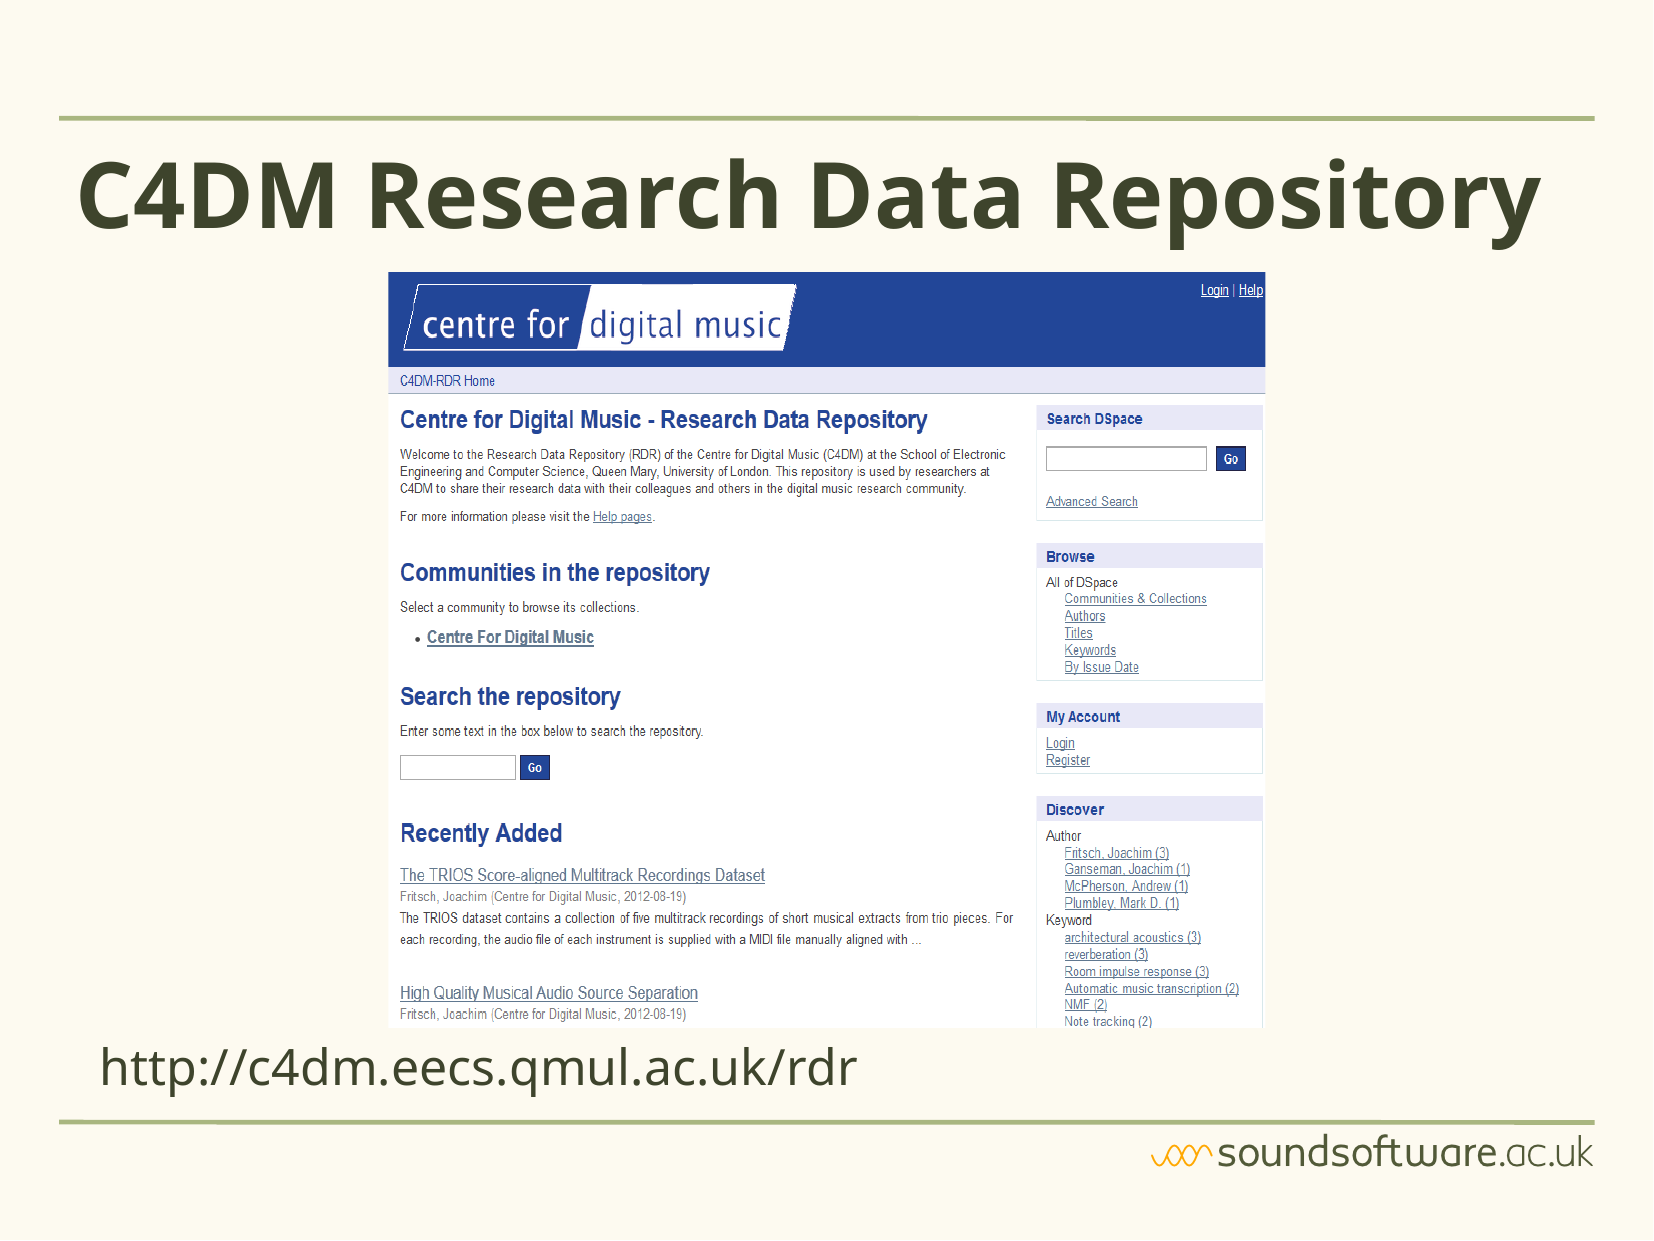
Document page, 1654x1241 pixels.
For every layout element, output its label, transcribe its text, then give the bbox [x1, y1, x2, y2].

list http://c4dm.eecs.qmul.ac.uk/rdr [83, 1027, 1619, 1105]
title C4DM Research Data Repository [59, 109, 1594, 274]
picture [388, 272, 1266, 1028]
picture [1151, 1133, 1593, 1167]
